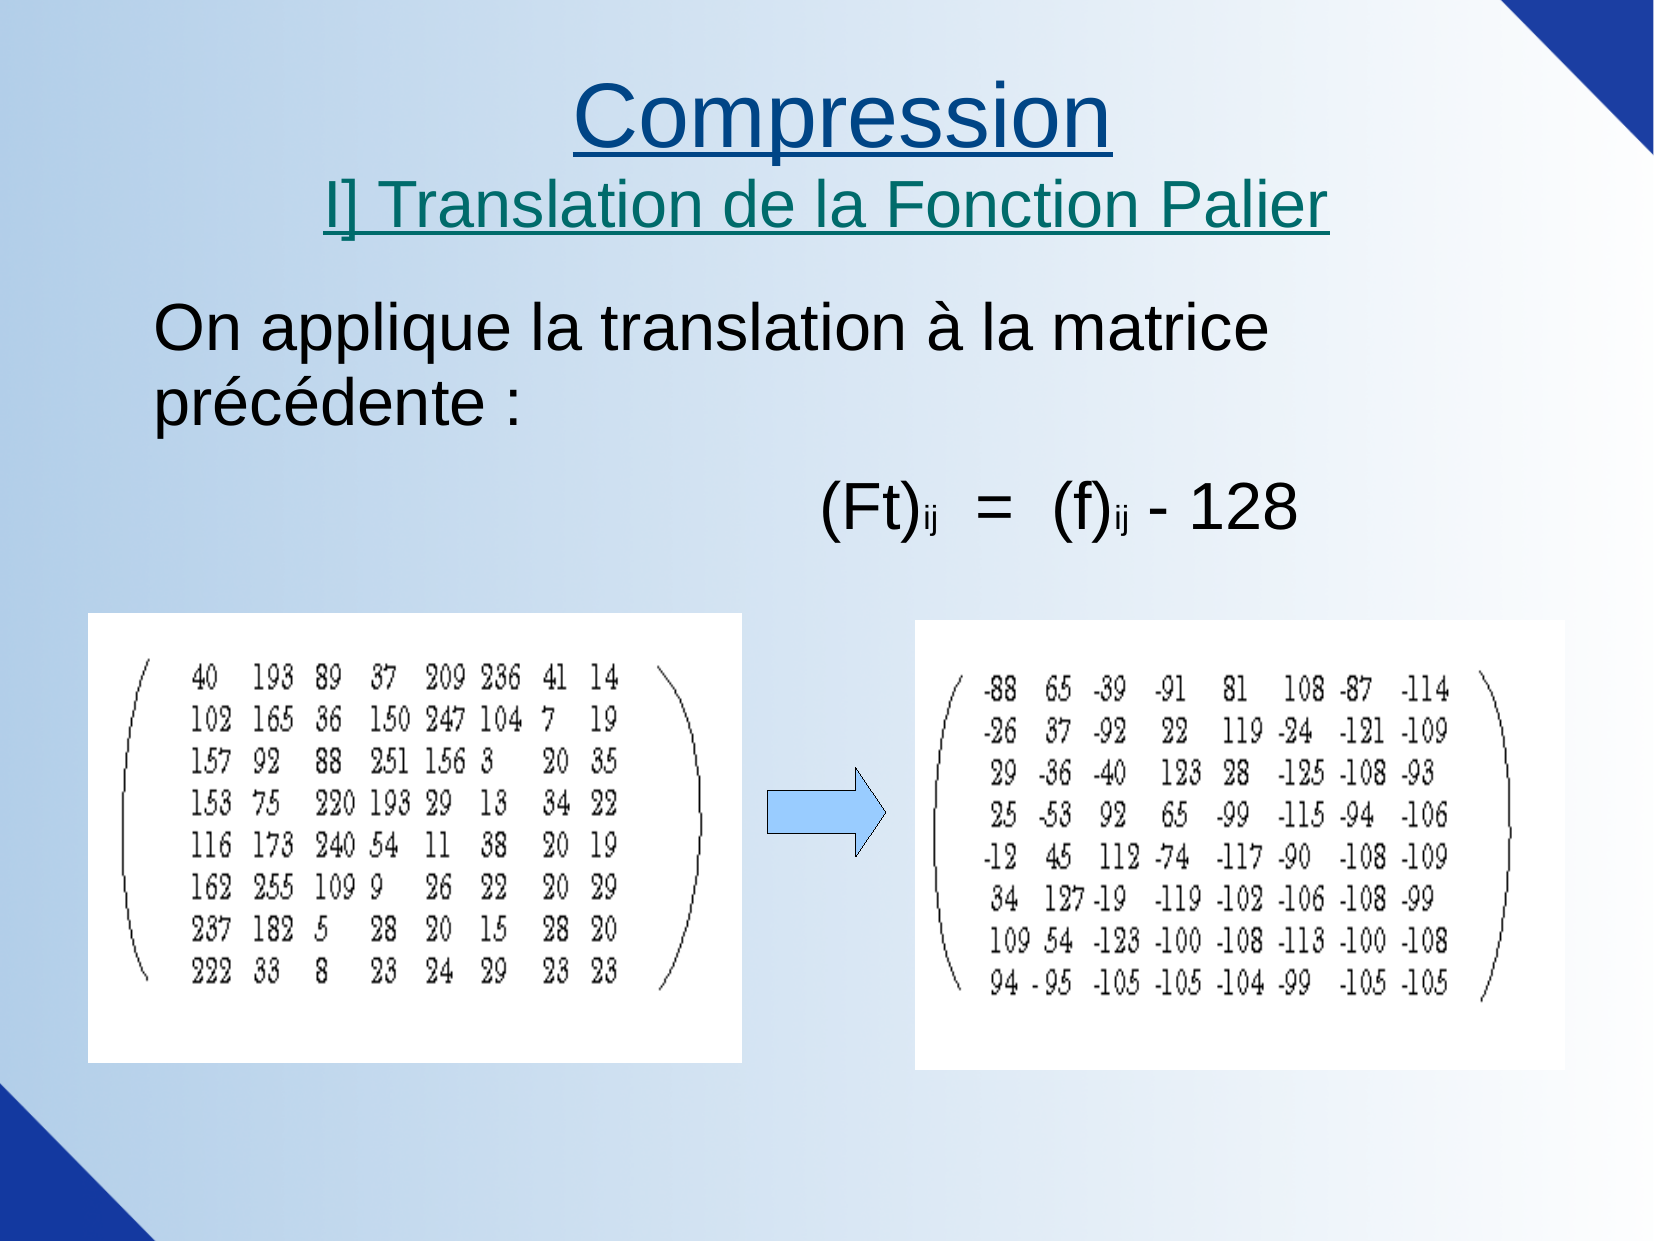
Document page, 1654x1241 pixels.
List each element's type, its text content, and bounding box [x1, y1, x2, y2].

list On applique la translation à la matrice précédente : (Ft)ij = (f)ij - 128 [82, 290, 1571, 1109]
text_box [767, 767, 886, 857]
title Compression I] Translation de la Fonction Palier [82, 49, 1571, 257]
picture [0, 0, 1654, 1241]
